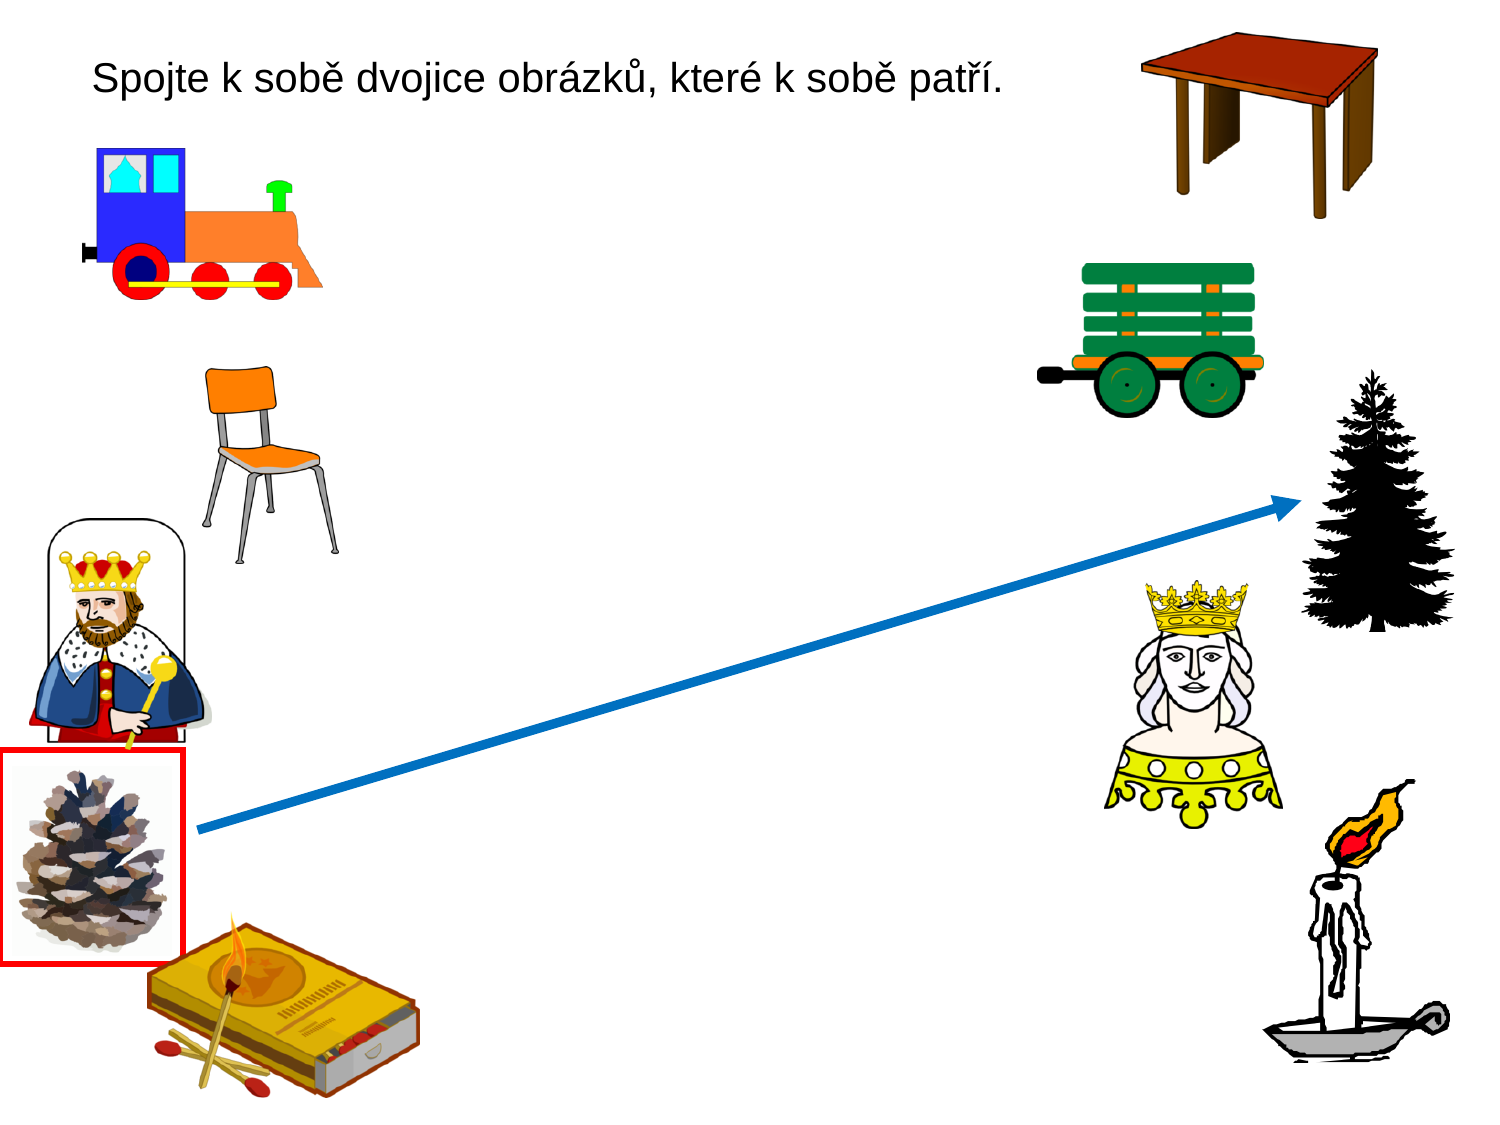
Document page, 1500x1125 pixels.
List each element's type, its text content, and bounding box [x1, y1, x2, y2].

text_box [0, 749, 184, 965]
picture [1037, 263, 1264, 418]
picture [82, 148, 323, 300]
text_box Spojte k sobě dvojice obrázků, které k sobě patří. [76, 42, 1020, 109]
picture [1104, 580, 1450, 1063]
picture [1141, 32, 1378, 219]
picture [29, 366, 339, 751]
picture [1301, 369, 1455, 632]
picture [12, 766, 420, 1098]
